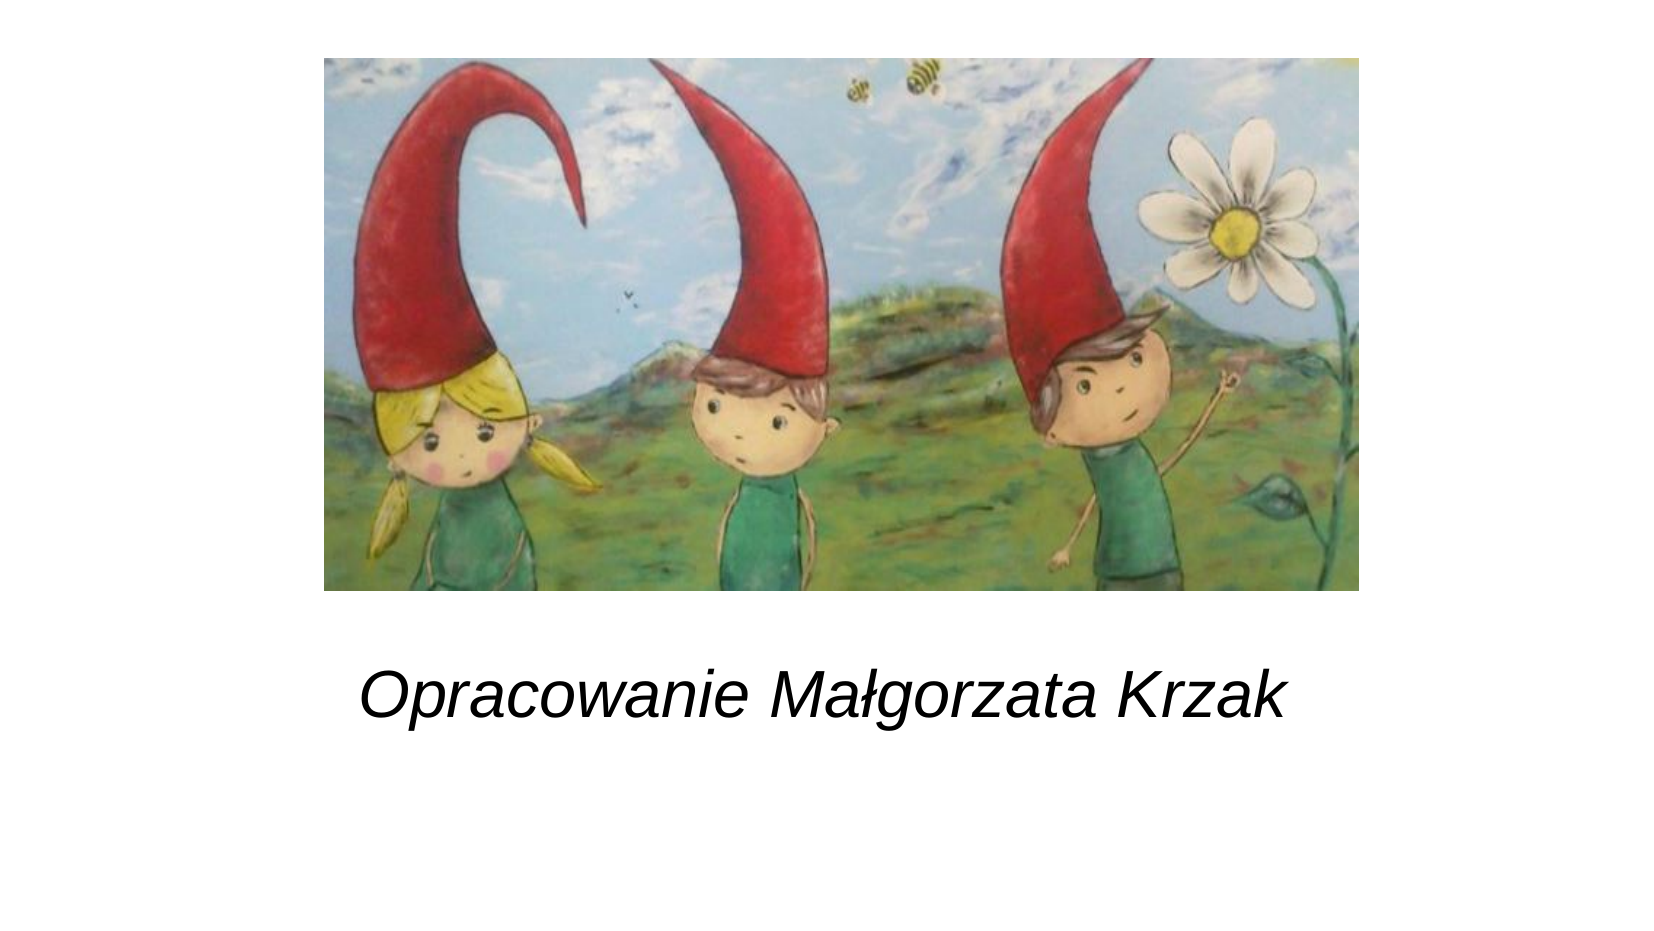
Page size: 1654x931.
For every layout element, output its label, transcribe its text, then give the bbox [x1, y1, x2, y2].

picture [324, 58, 1359, 591]
text_box Opracowanie Małgorzata Krzak [324, 649, 1388, 740]
